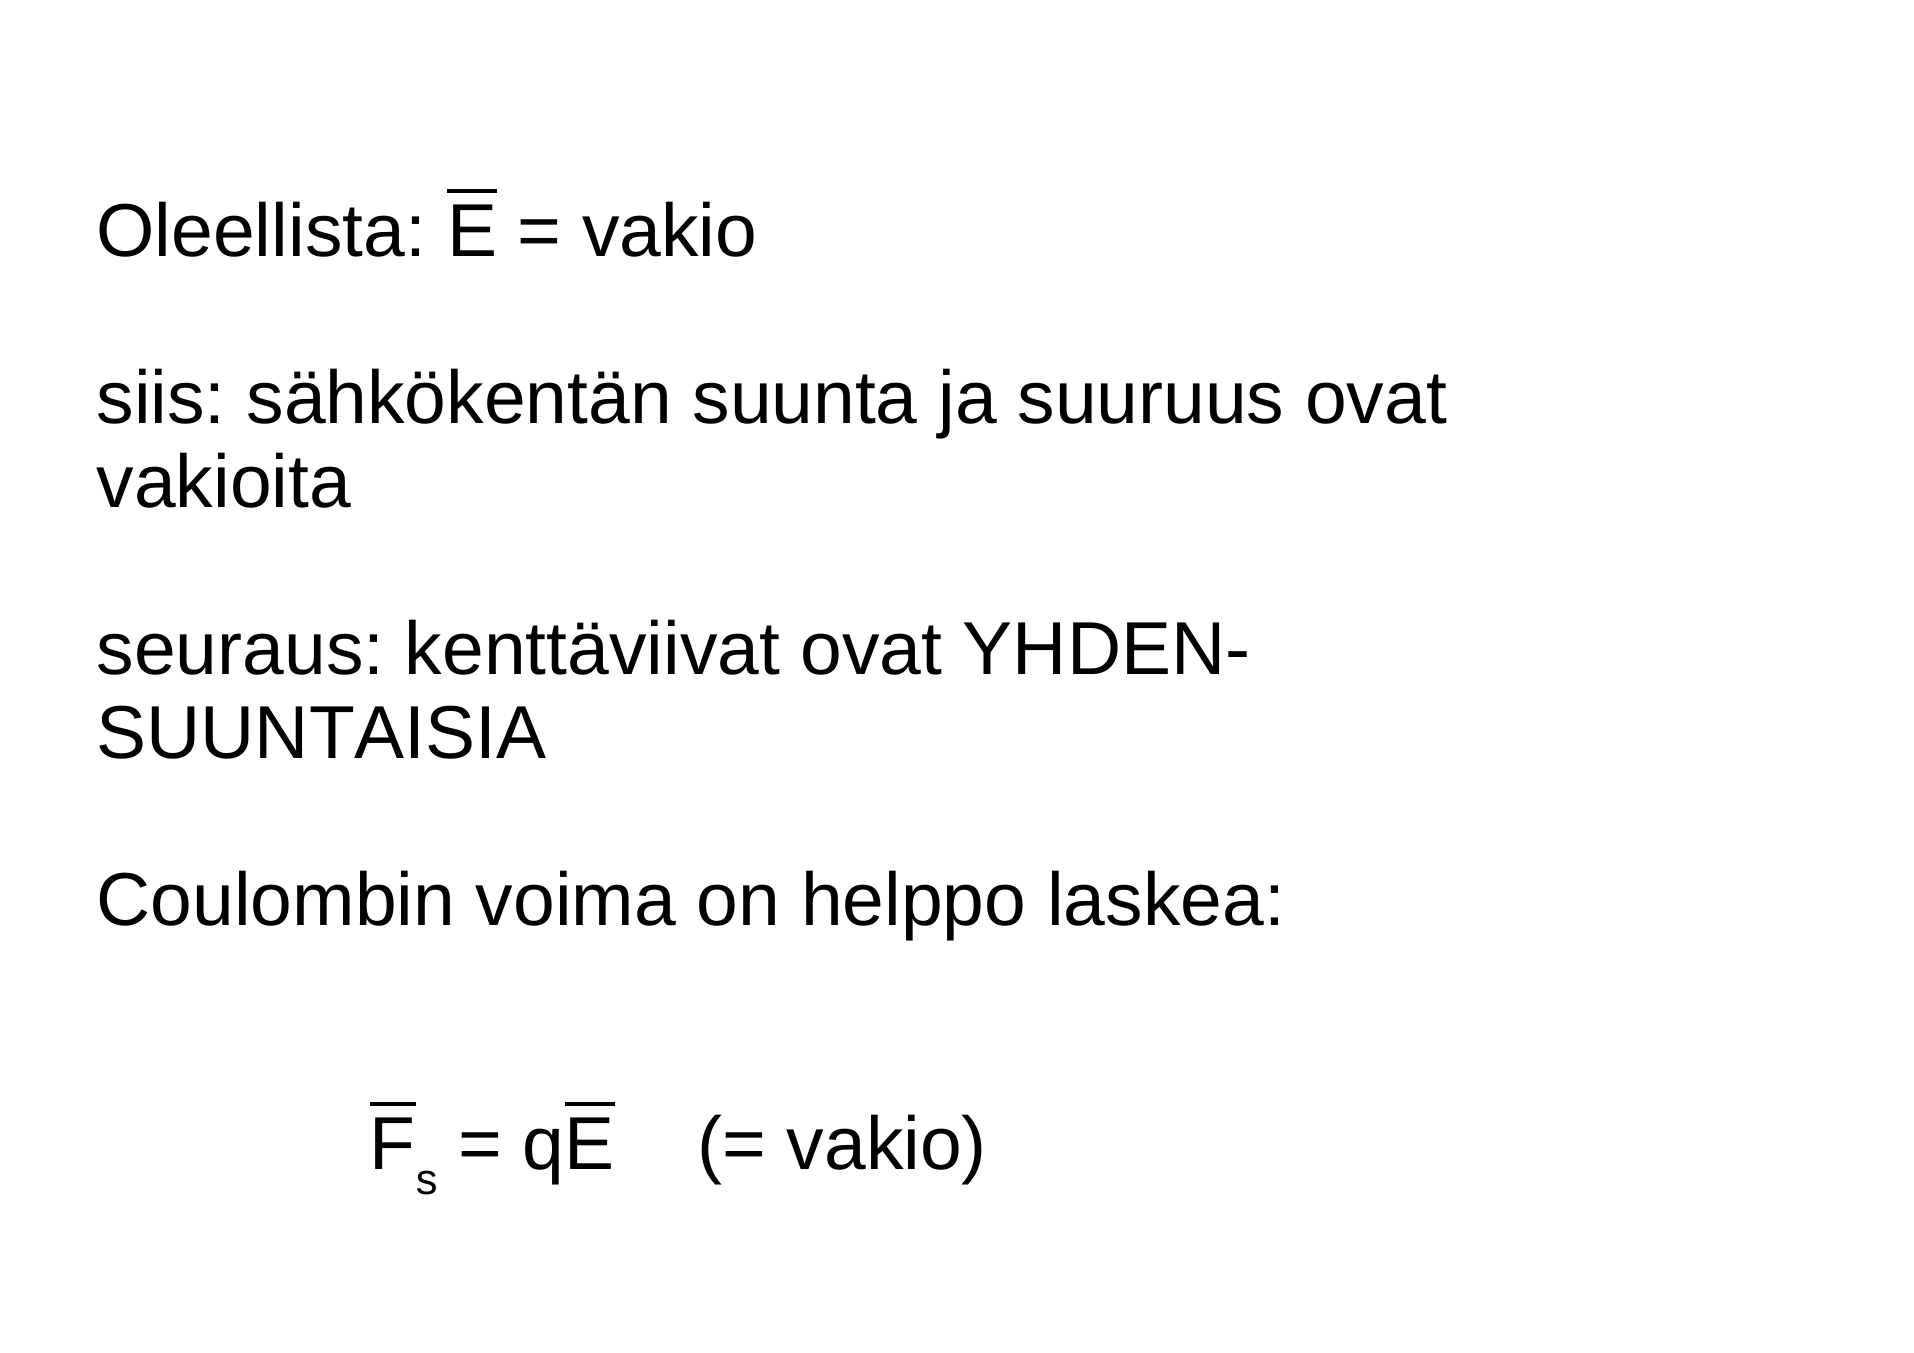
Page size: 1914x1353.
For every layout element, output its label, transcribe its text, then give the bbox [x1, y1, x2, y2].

text_box Fs = qE (= vakio) [355, 1081, 1135, 1282]
text_box Oleellista: E = vakio siis: sähkökentän suunta ja suuruus ovat vakioita seuraus: kenttäviivat ovat YHDEN-SUUNTAISIA Coulombin voima on helppo laskea: [81, 182, 1668, 1020]
